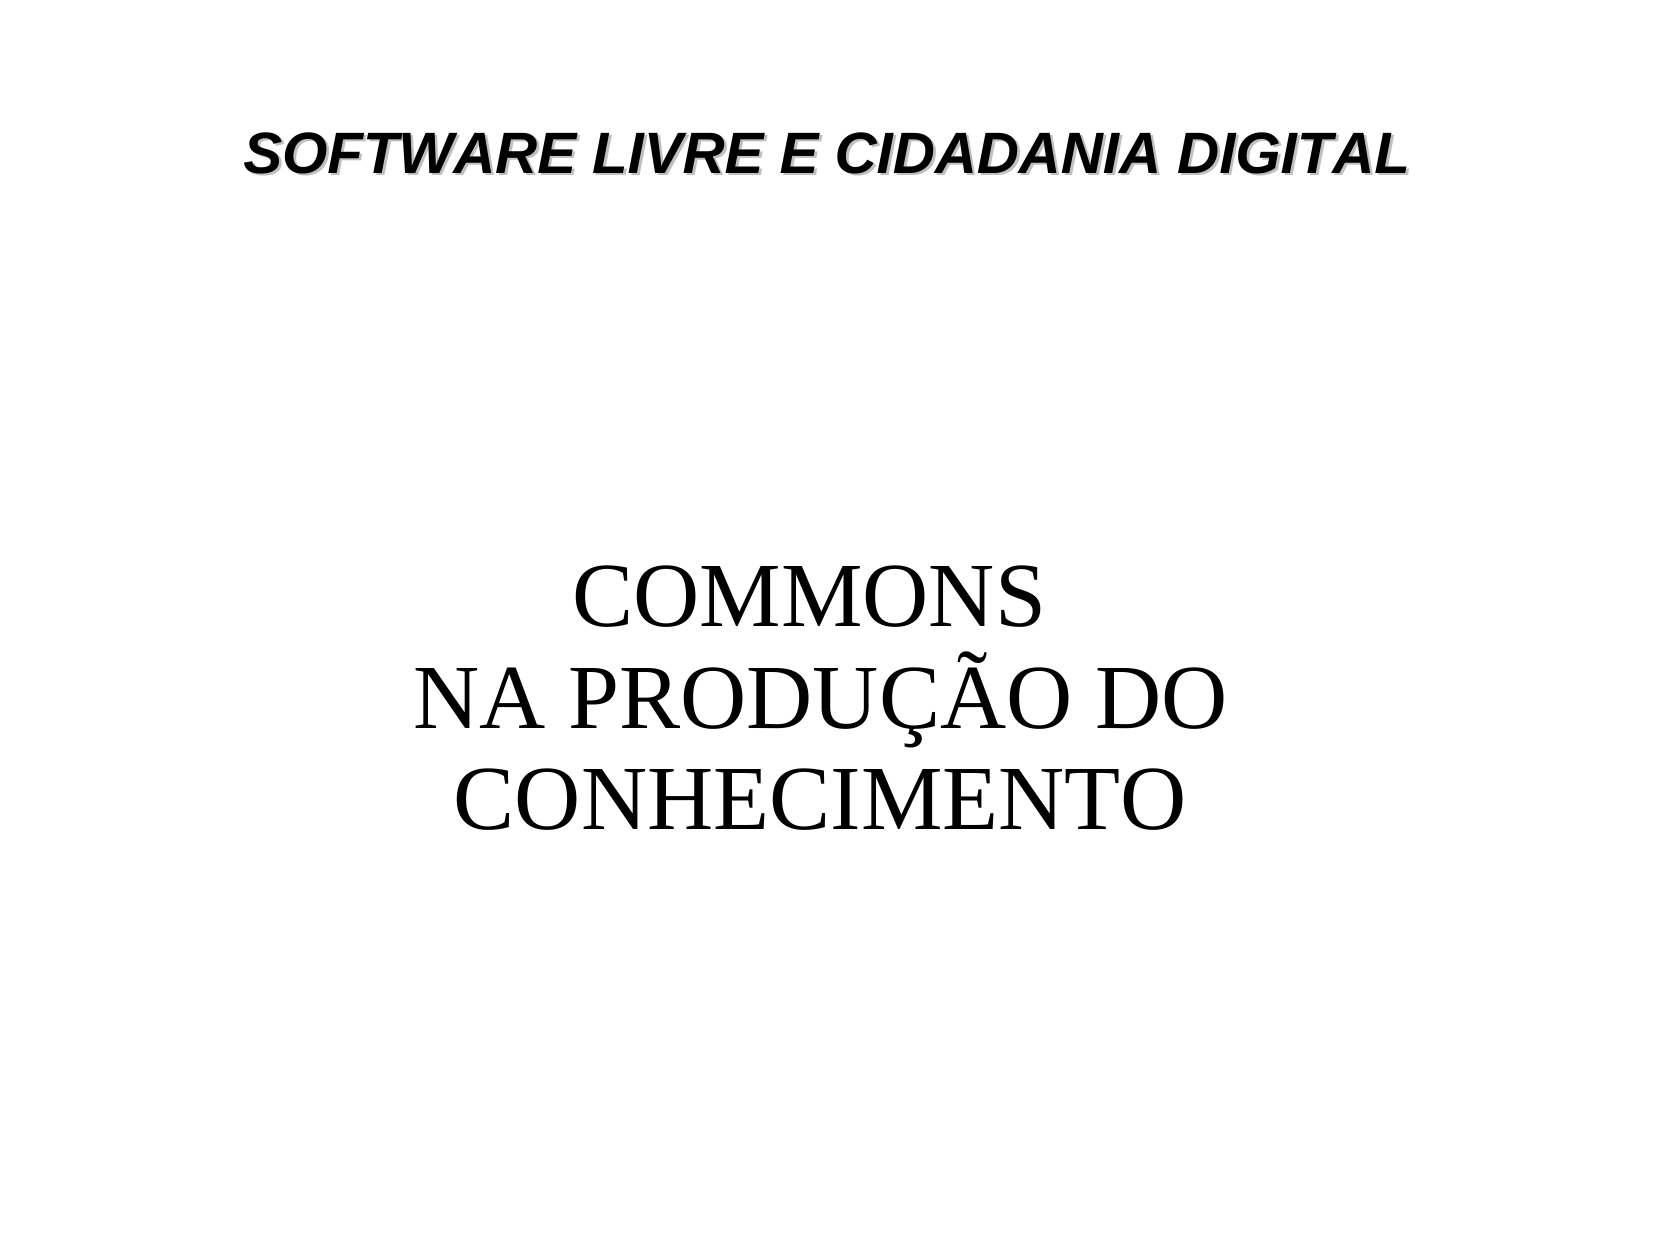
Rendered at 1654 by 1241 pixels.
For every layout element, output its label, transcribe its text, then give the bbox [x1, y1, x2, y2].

subtitle COMMONS NA PRODUÇÃO DO CONHECIMENTO [76, 295, 1565, 1099]
title SOFTWARE LIVRE E CIDADANIA DIGITAL [82, 49, 1571, 257]
